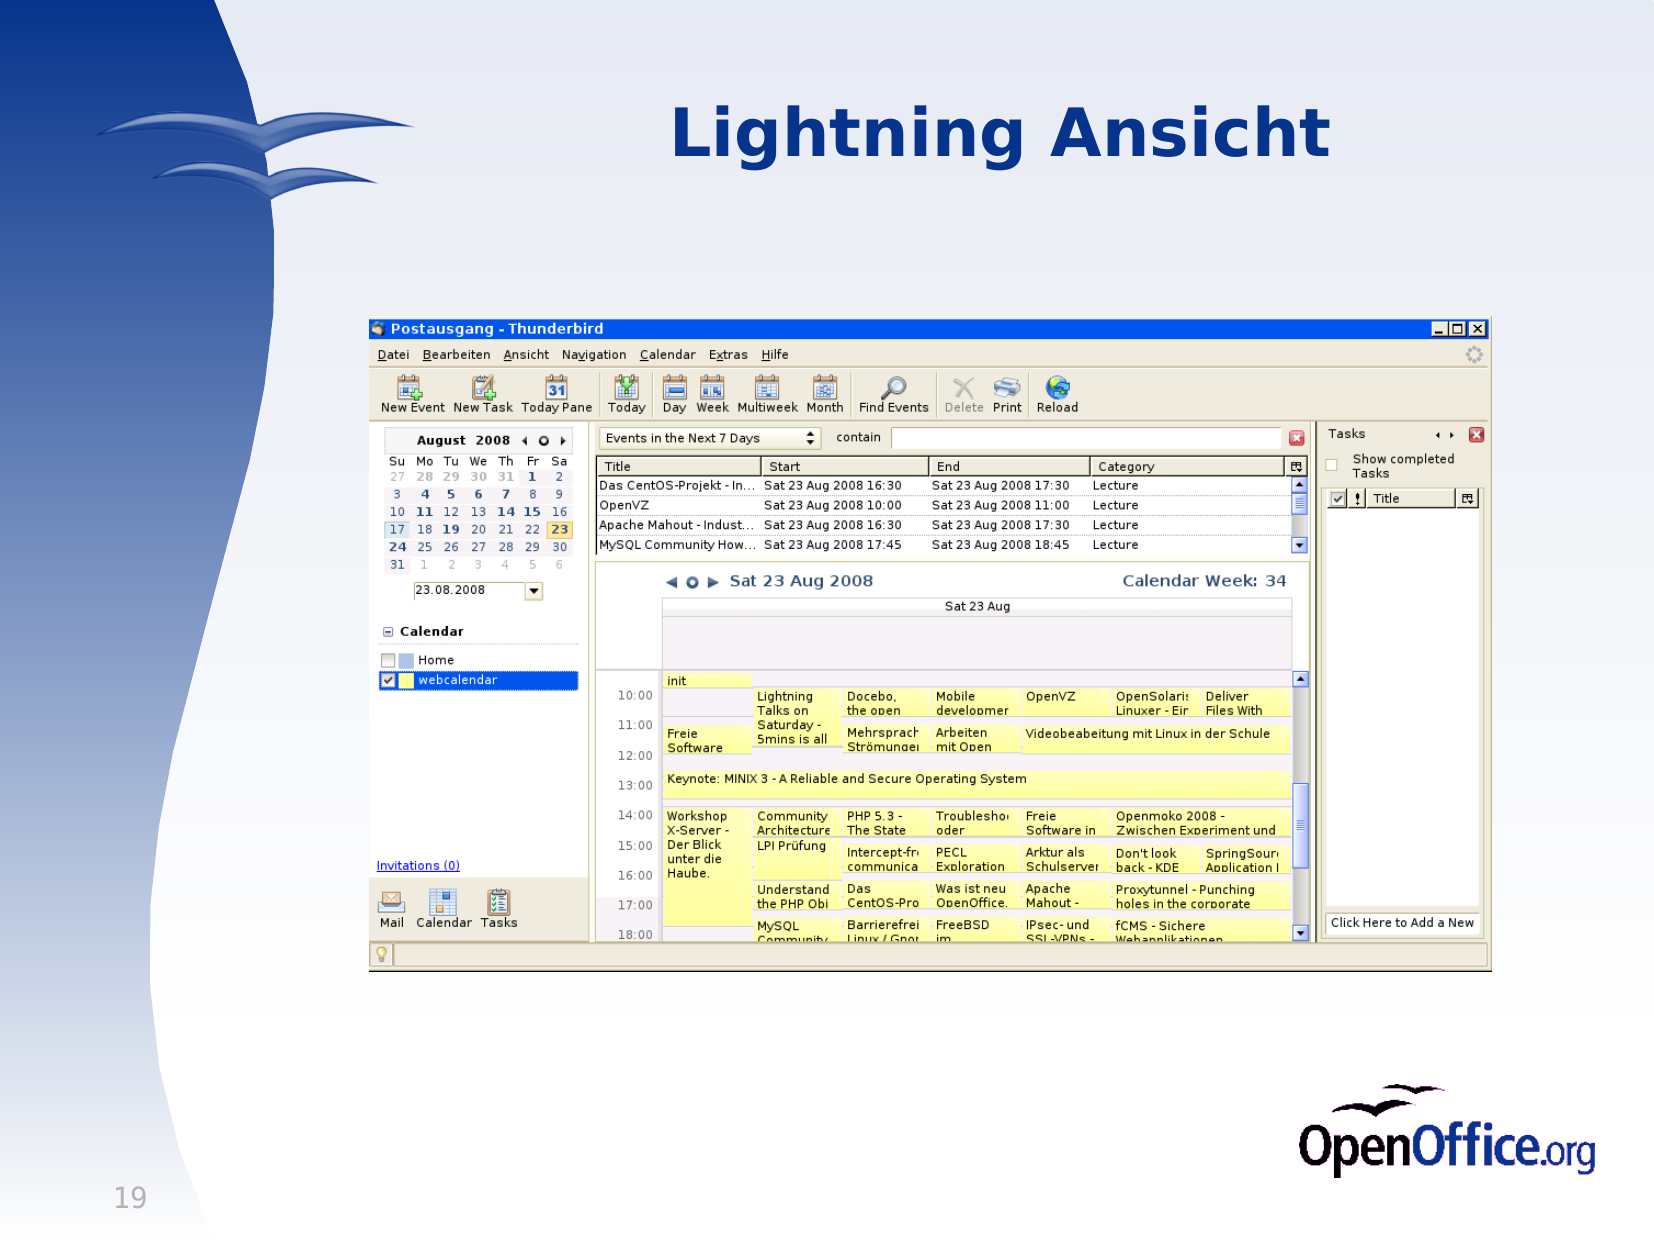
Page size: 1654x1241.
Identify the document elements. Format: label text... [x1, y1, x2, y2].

title Lightning Ansicht [436, 94, 1565, 173]
chart [295, 236, 1565, 1034]
picture [152, 161, 379, 201]
picture [1299, 1084, 1595, 1178]
picture [95, 100, 416, 162]
